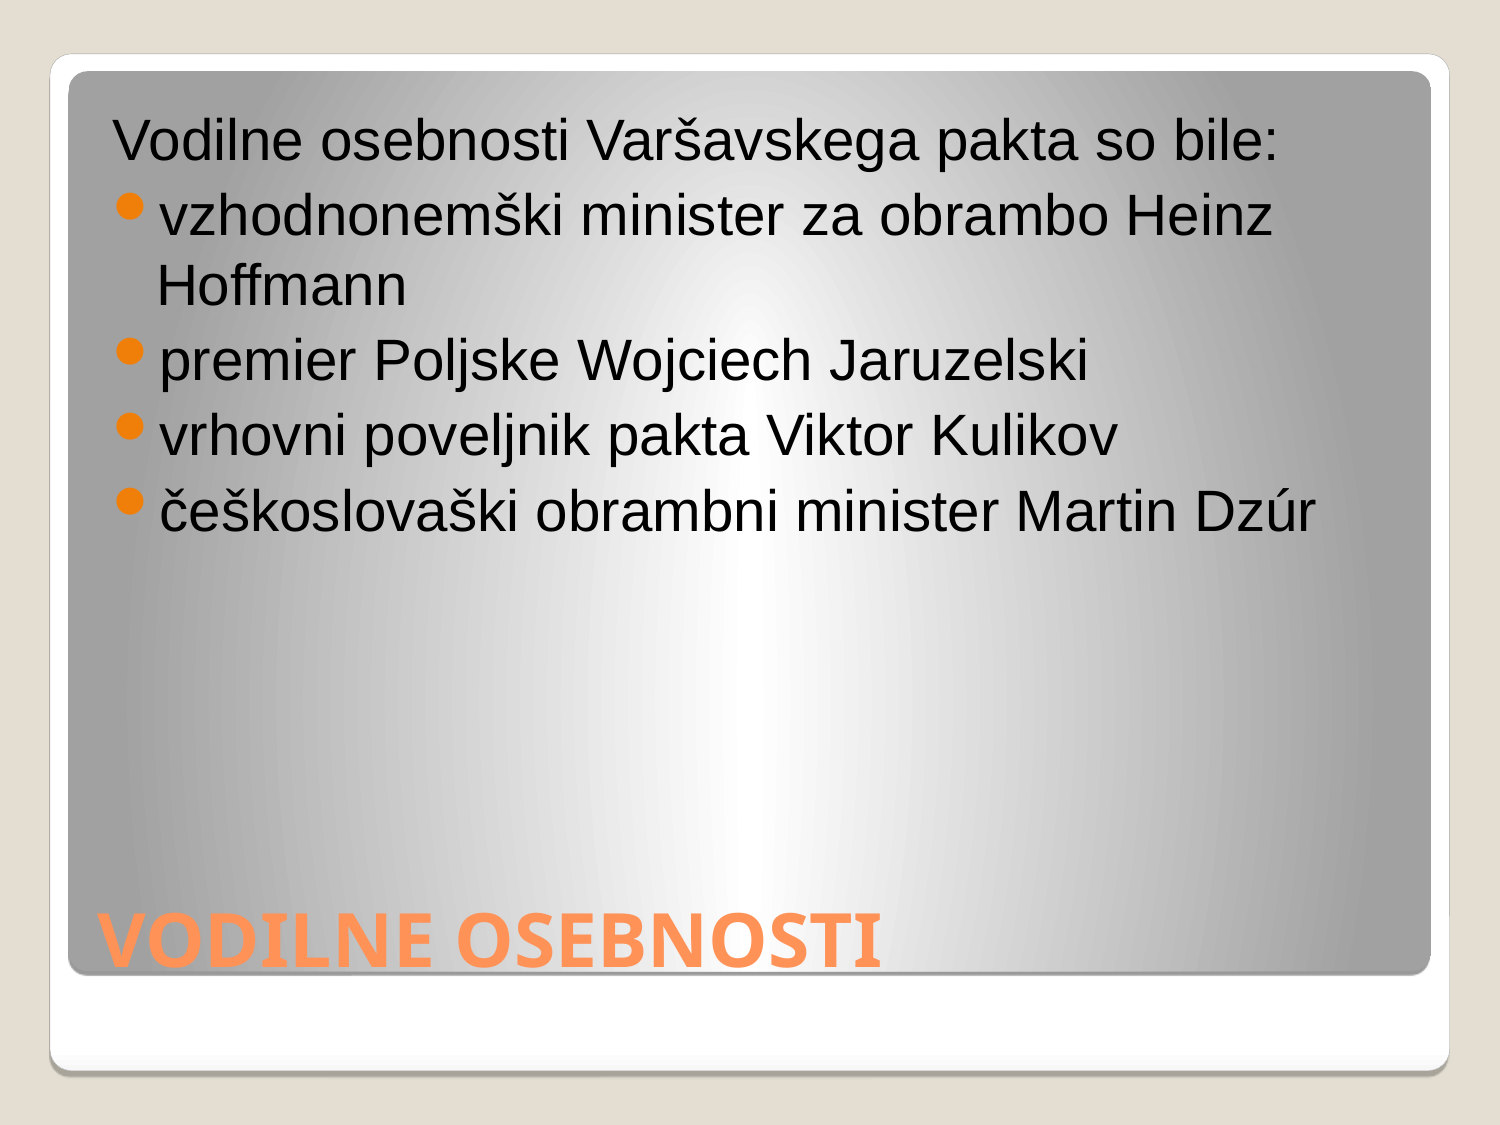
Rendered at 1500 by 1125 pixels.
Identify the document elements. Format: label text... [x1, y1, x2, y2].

list Vodilne osebnosti Varšavskega pakta so bile: vzhodnonemški minister za obrambo Heinz Hoffmann premier Poljske Wojciech Jaruzelski vrhovni poveljnik pakta Viktor Kulikov češkoslovaški obrambni minister Martin Dzúr [82, 86, 1425, 774]
title VODILNE OSEBNOSTI [82, 817, 1425, 991]
